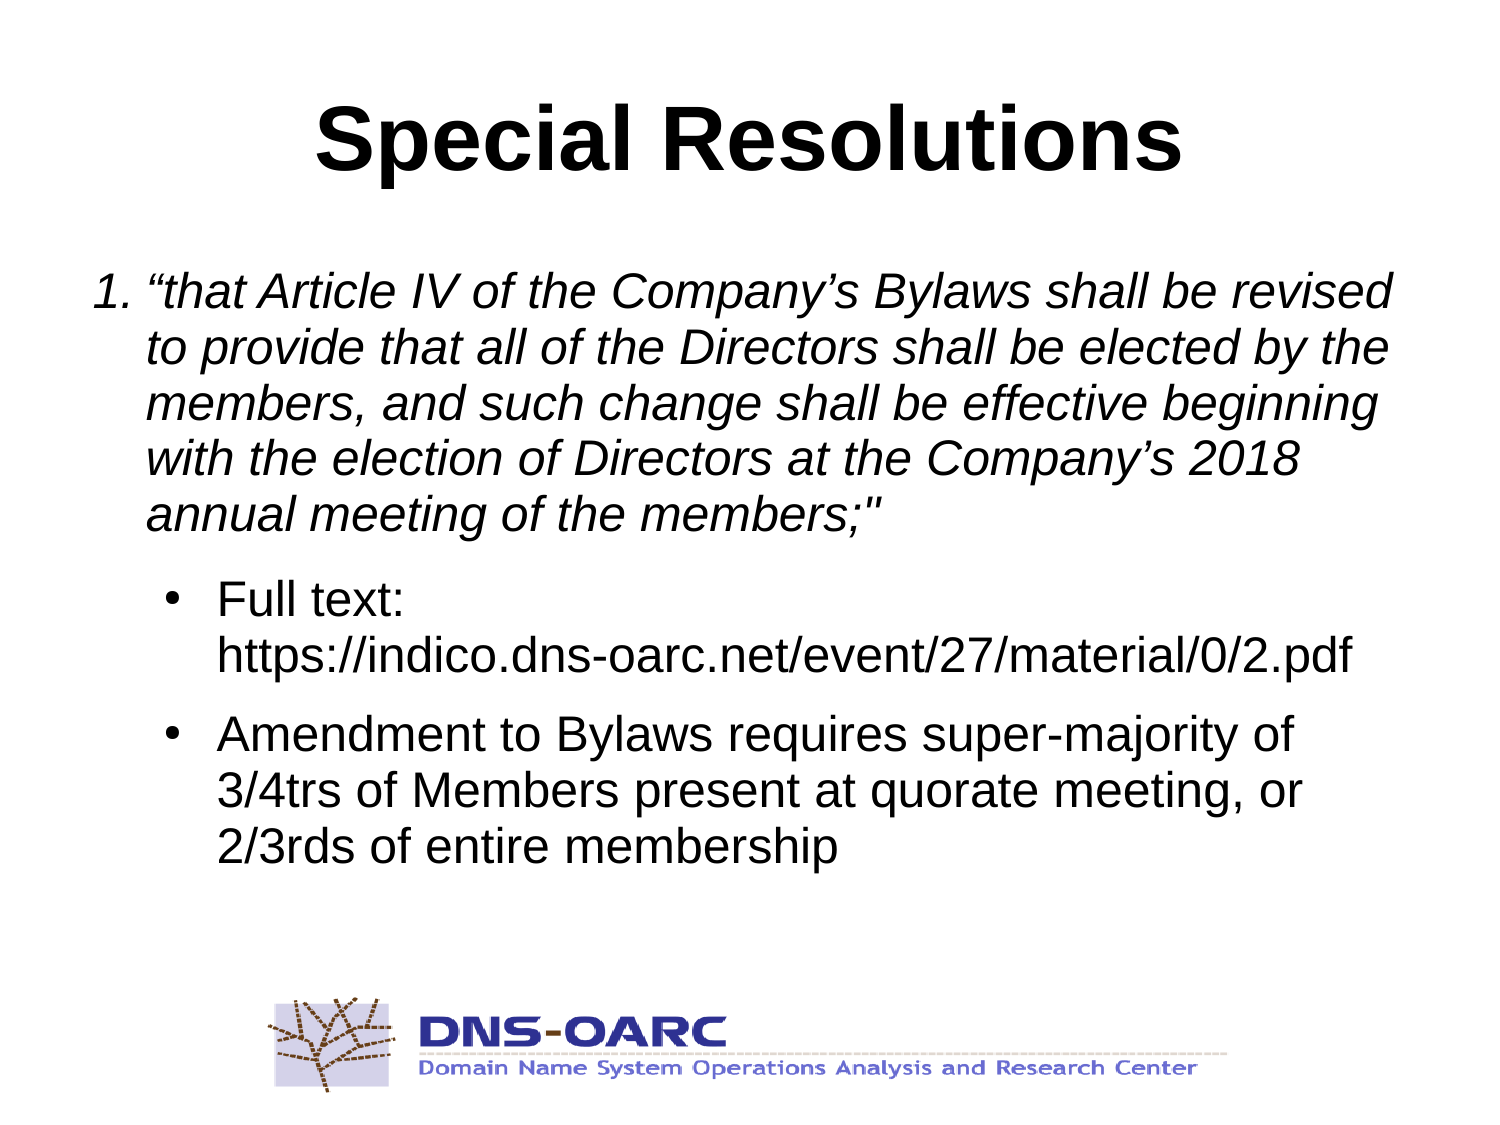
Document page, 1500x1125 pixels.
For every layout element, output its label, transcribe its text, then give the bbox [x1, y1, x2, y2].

list “that Article IV of the Company’s Bylaws shall be revised to provide that all of the Directors shall be elected by the members, and such change shall be effective beginning with the election of Directors at the Company’s 2018 annual meeting of the members;" Full text: https://indico.dns-oarc.net/event/27/material/0/2.pdf Amendment to Bylaws requires super-majority of 3/4trs of Members present at quorate meeting, or 2/3rds of entire membership [75, 263, 1425, 991]
picture [214, 991, 1259, 1099]
title Special Resolutions [75, 44, 1425, 233]
